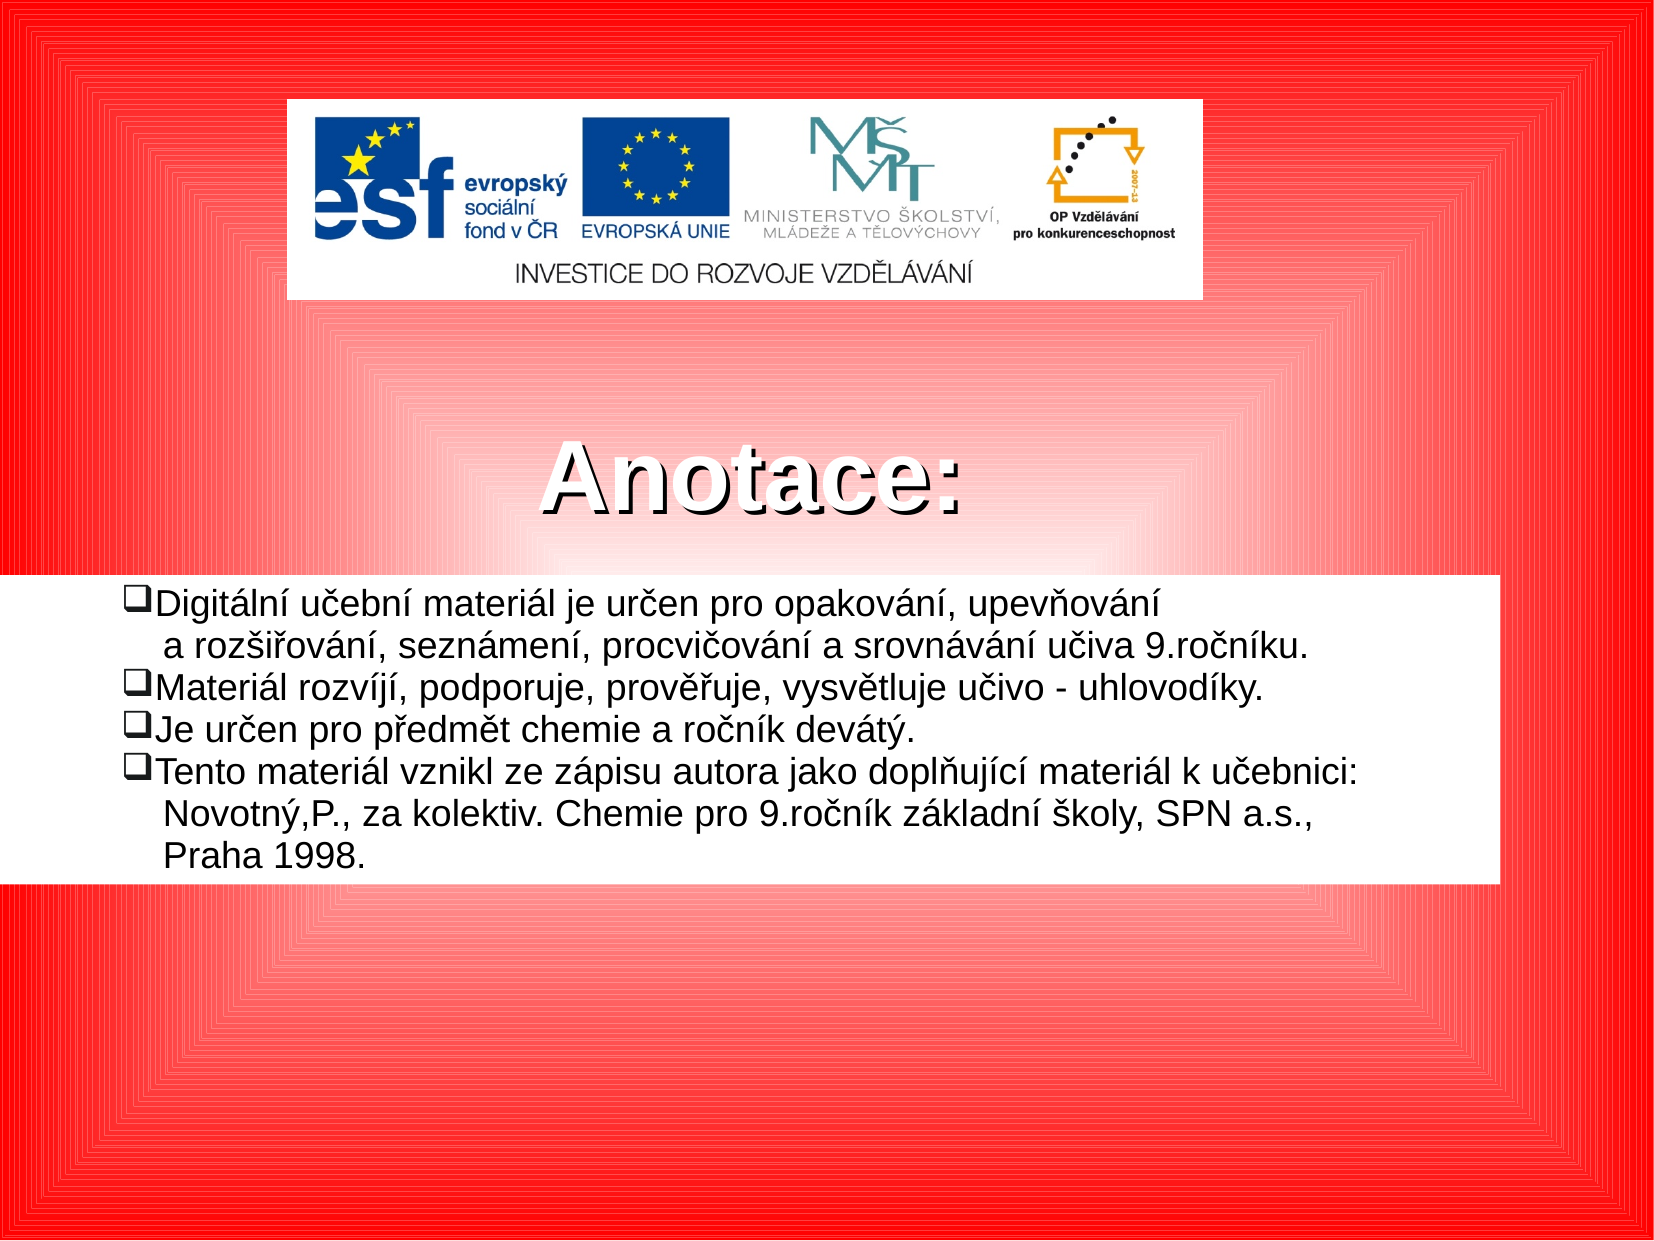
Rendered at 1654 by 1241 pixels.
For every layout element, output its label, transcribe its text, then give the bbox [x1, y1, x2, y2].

picture [287, 99, 1203, 300]
text_box Digitální učební materiál je určen pro opakování, upevňování a rozšiřování, seznámení, procvičování a srovnávání učiva 9.ročníku. Materiál rozvíjí, podporuje, prověřuje, vysvětluje učivo - uhlovodíky. Je určen pro předmět chemie a ročník devátý. Tento materiál vznikl ze zápisu autora jako doplňující materiál k učebnici: Novotný,P., za kolektiv. Chemie pro 9.ročník základní školy, SPN a.s., Praha 1998. [0, 575, 1501, 885]
title Anotace: [112, 349, 1388, 575]
